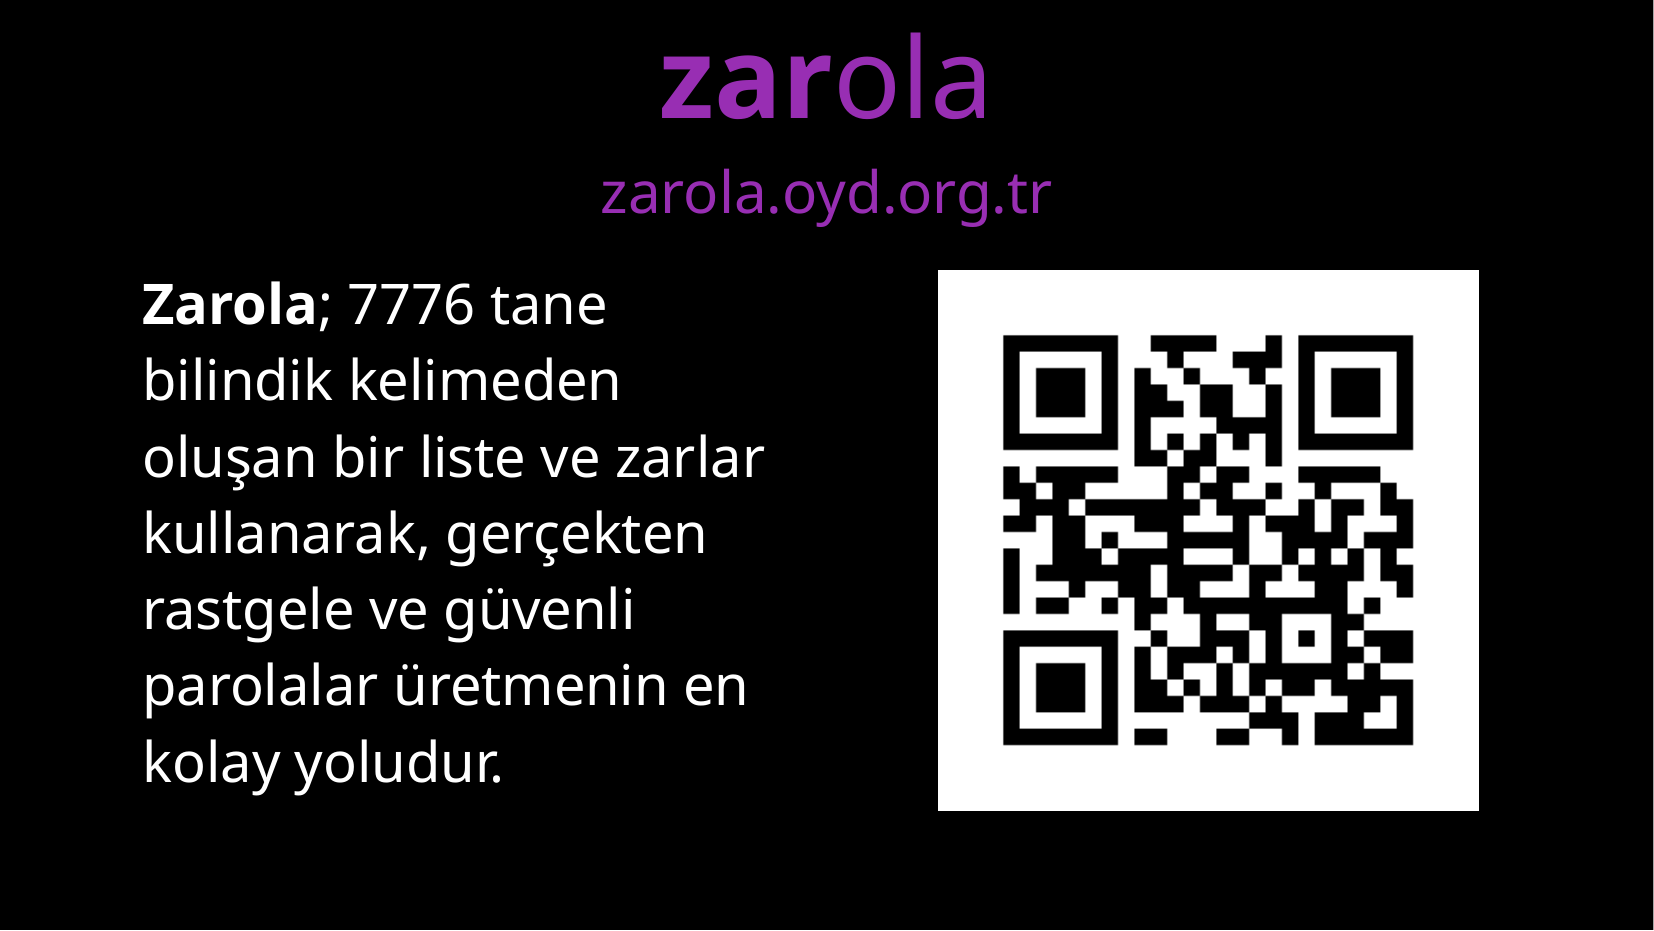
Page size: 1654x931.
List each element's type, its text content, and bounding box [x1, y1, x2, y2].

list Zarola; 7776 tane bilindik kelimeden oluşan bir liste ve zarlar kullanarak, gerçekten rastgele ve güvenli parolalar üretmenin en kolay yoludur. [82, 264, 809, 805]
title zarola zarola.oyd.org.tr [82, 0, 1571, 235]
picture [938, 270, 1479, 811]
